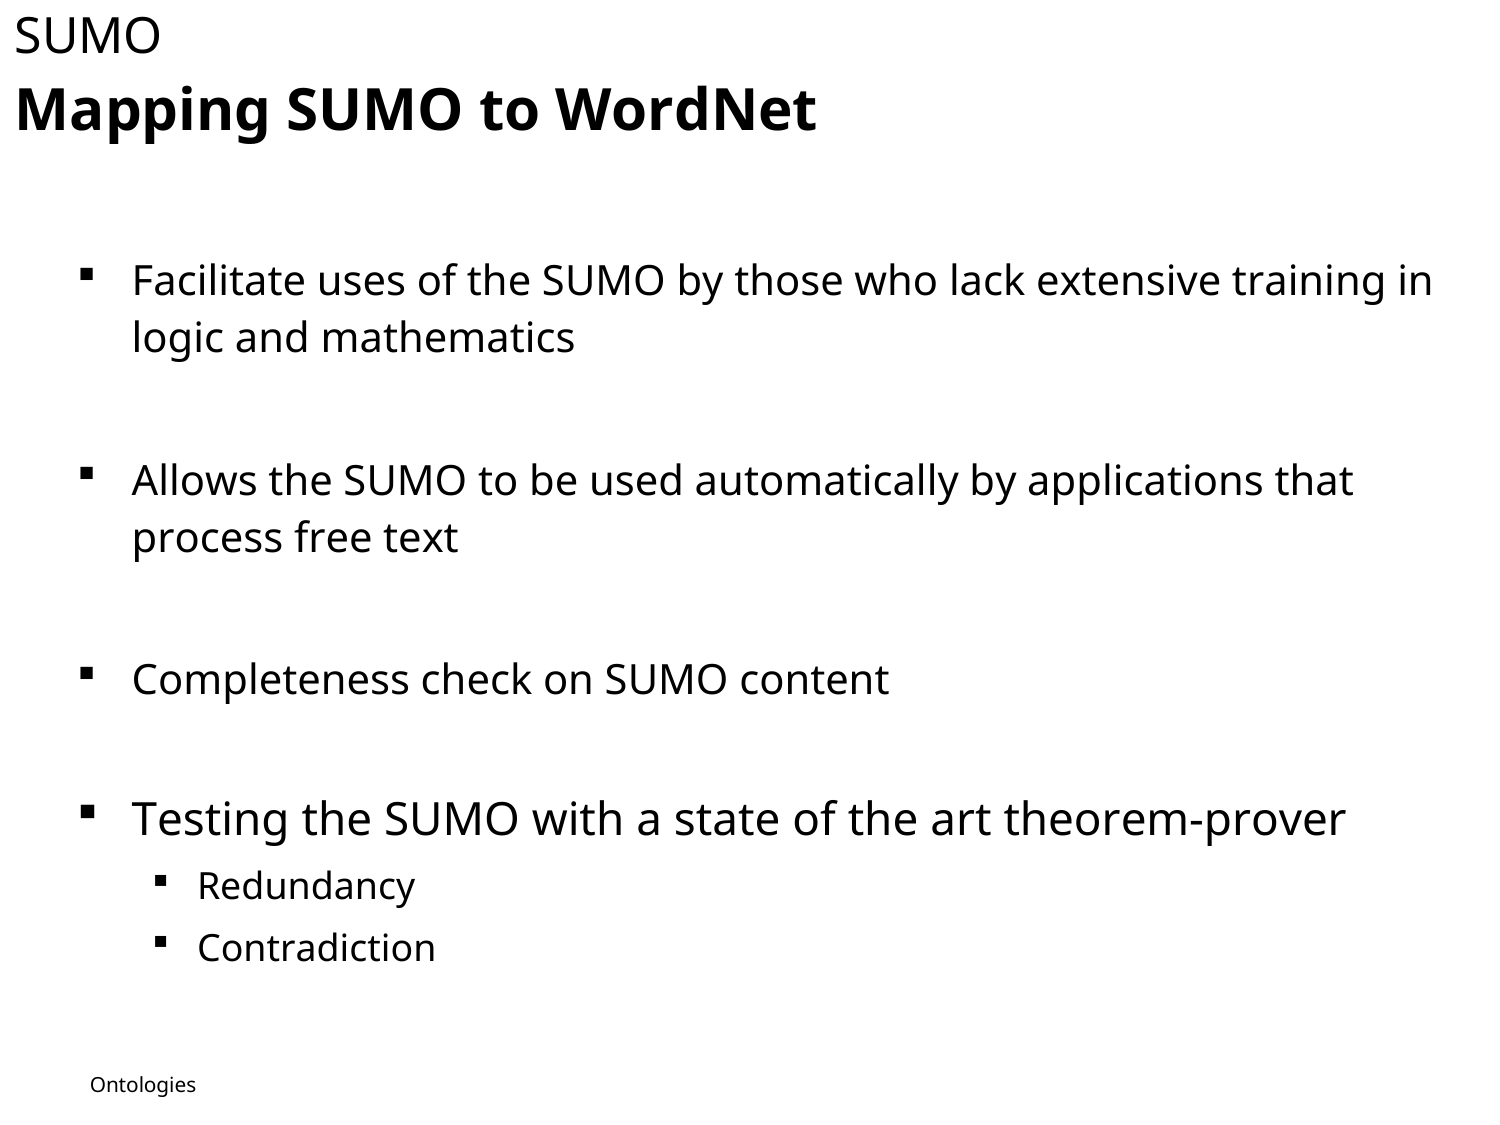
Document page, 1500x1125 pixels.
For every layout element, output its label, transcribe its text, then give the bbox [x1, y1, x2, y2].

list Facilitate uses of the SUMO by those who lack extensive training in logic and mathematics Allows the SUMO to be used automatically by applications that process free text Completeness check on SUMO content Testing the SUMO with a state of the art theorem-prover Redundancy Contradiction [62, 174, 1463, 1058]
title SUMO Mapping SUMO to WordNet [0, 0, 1276, 147]
